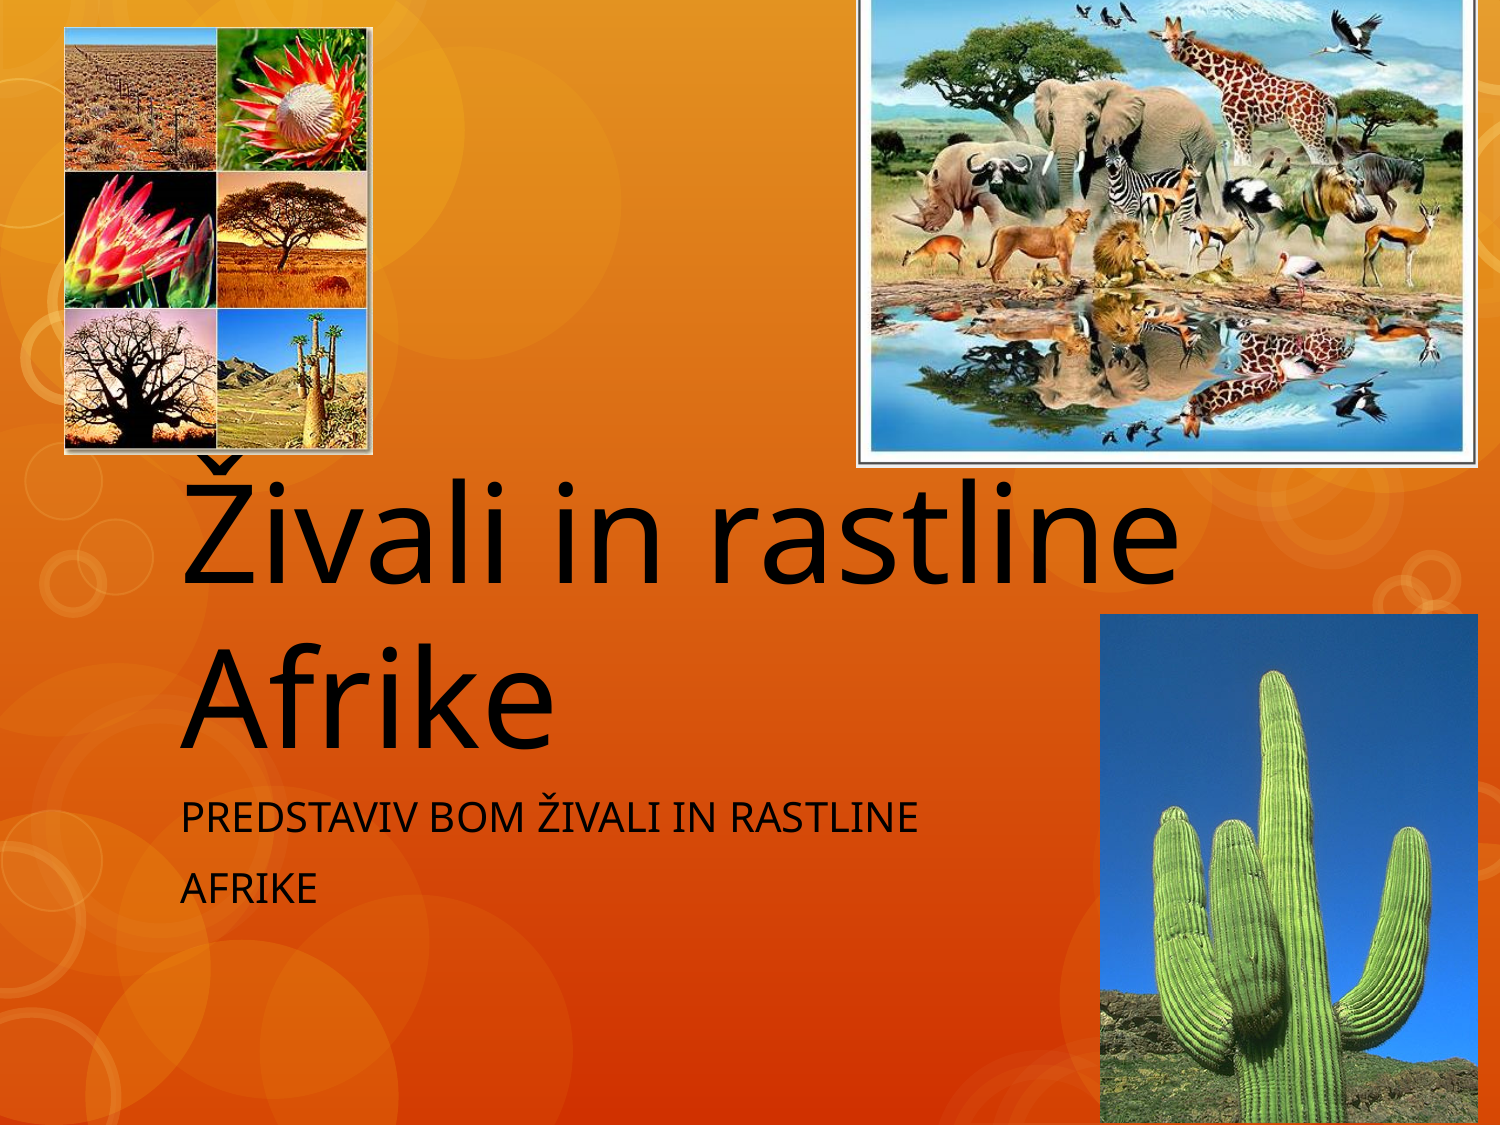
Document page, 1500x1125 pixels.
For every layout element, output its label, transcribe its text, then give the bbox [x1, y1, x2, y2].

subtitle PREDSTAVIV BOM ŽIVALI IN RASTLINE AFRIKE [165, 783, 1100, 925]
picture [64, 27, 373, 455]
picture [856, 0, 1478, 468]
title Živali in rastline Afrike [165, 542, 1334, 783]
picture [1100, 614, 1478, 1123]
